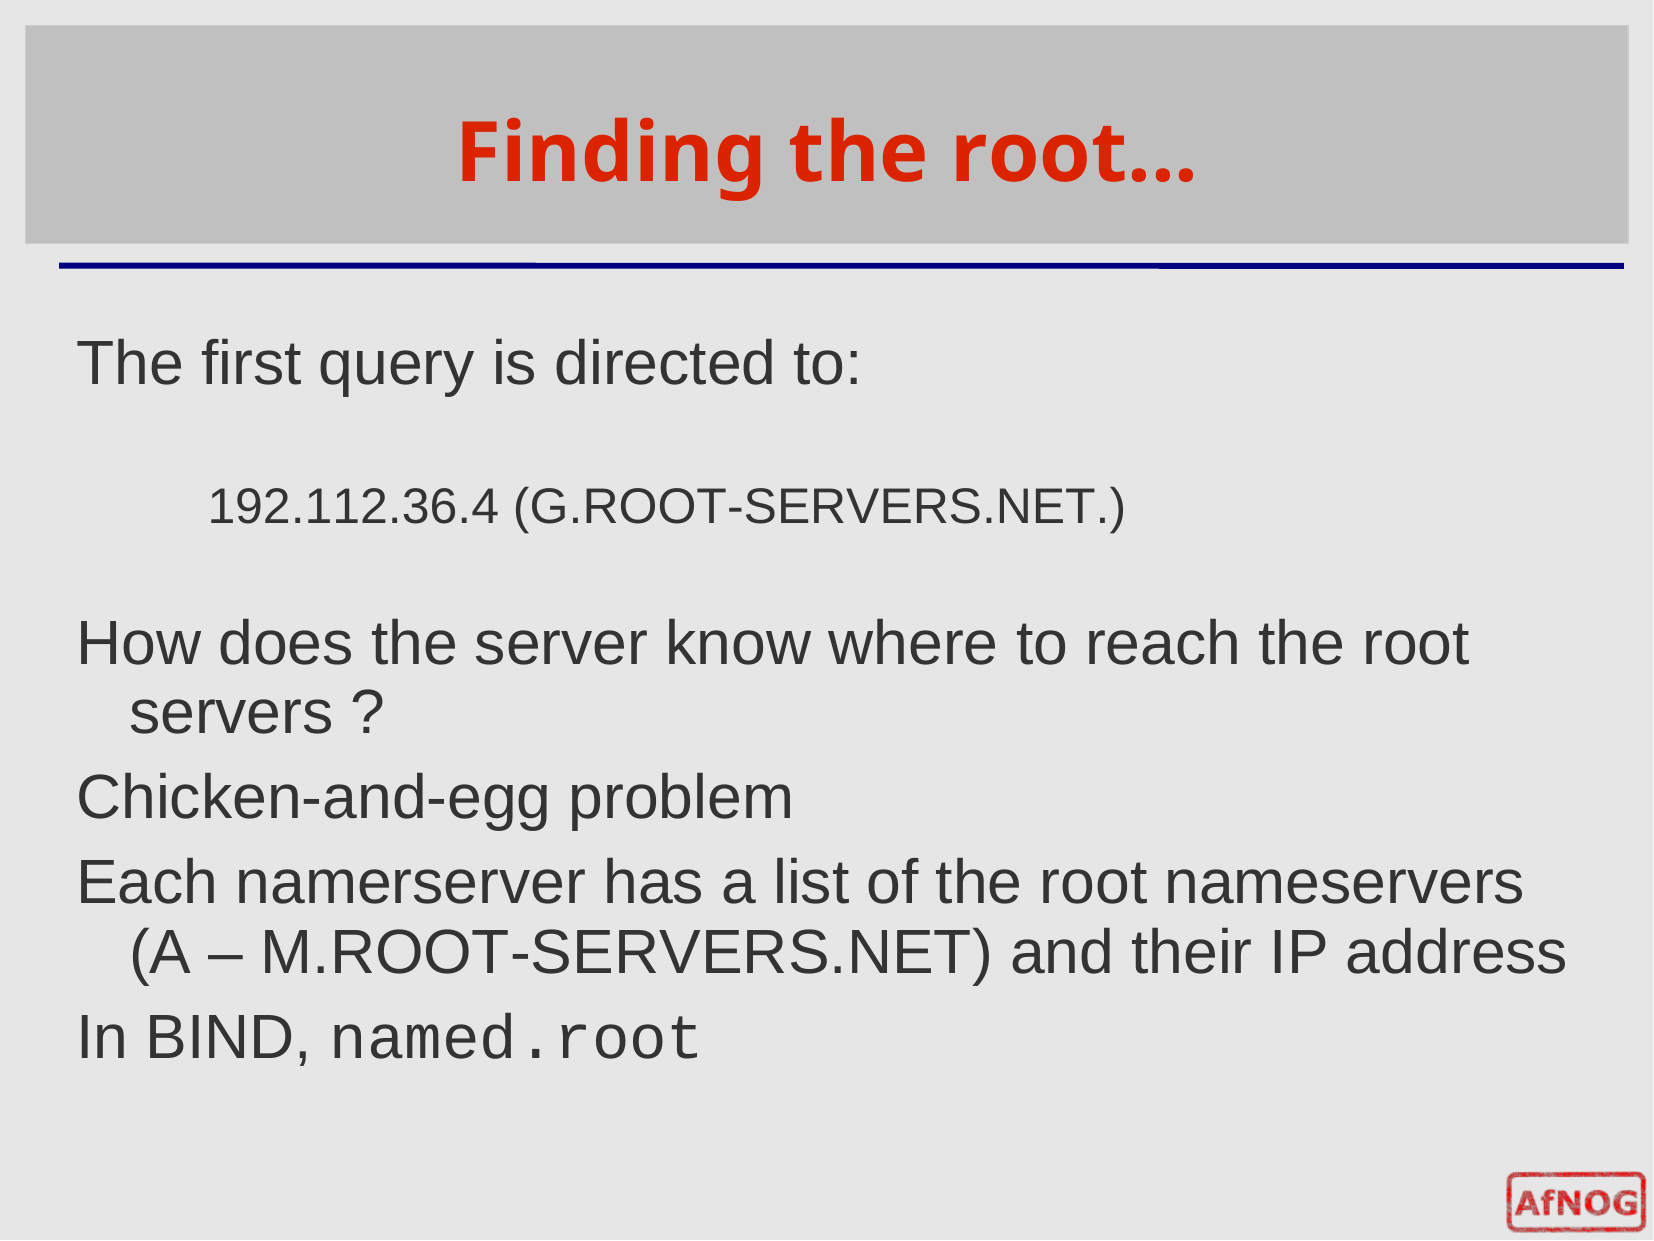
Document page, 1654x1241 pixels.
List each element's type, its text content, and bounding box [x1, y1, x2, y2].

picture [1505, 1170, 1648, 1235]
title Finding the root... [121, 46, 1534, 254]
list The first query is directed to: 192.112.36.4 (G.ROOT-SERVERS.NET.) How does the server know where to reach the root servers ? Chicken-and-egg problem Each namerserver has a list of the root nameservers (A – M.ROOT-SERVERS.NET) and their IP address In BIND, named.root [59, 322, 1595, 1188]
